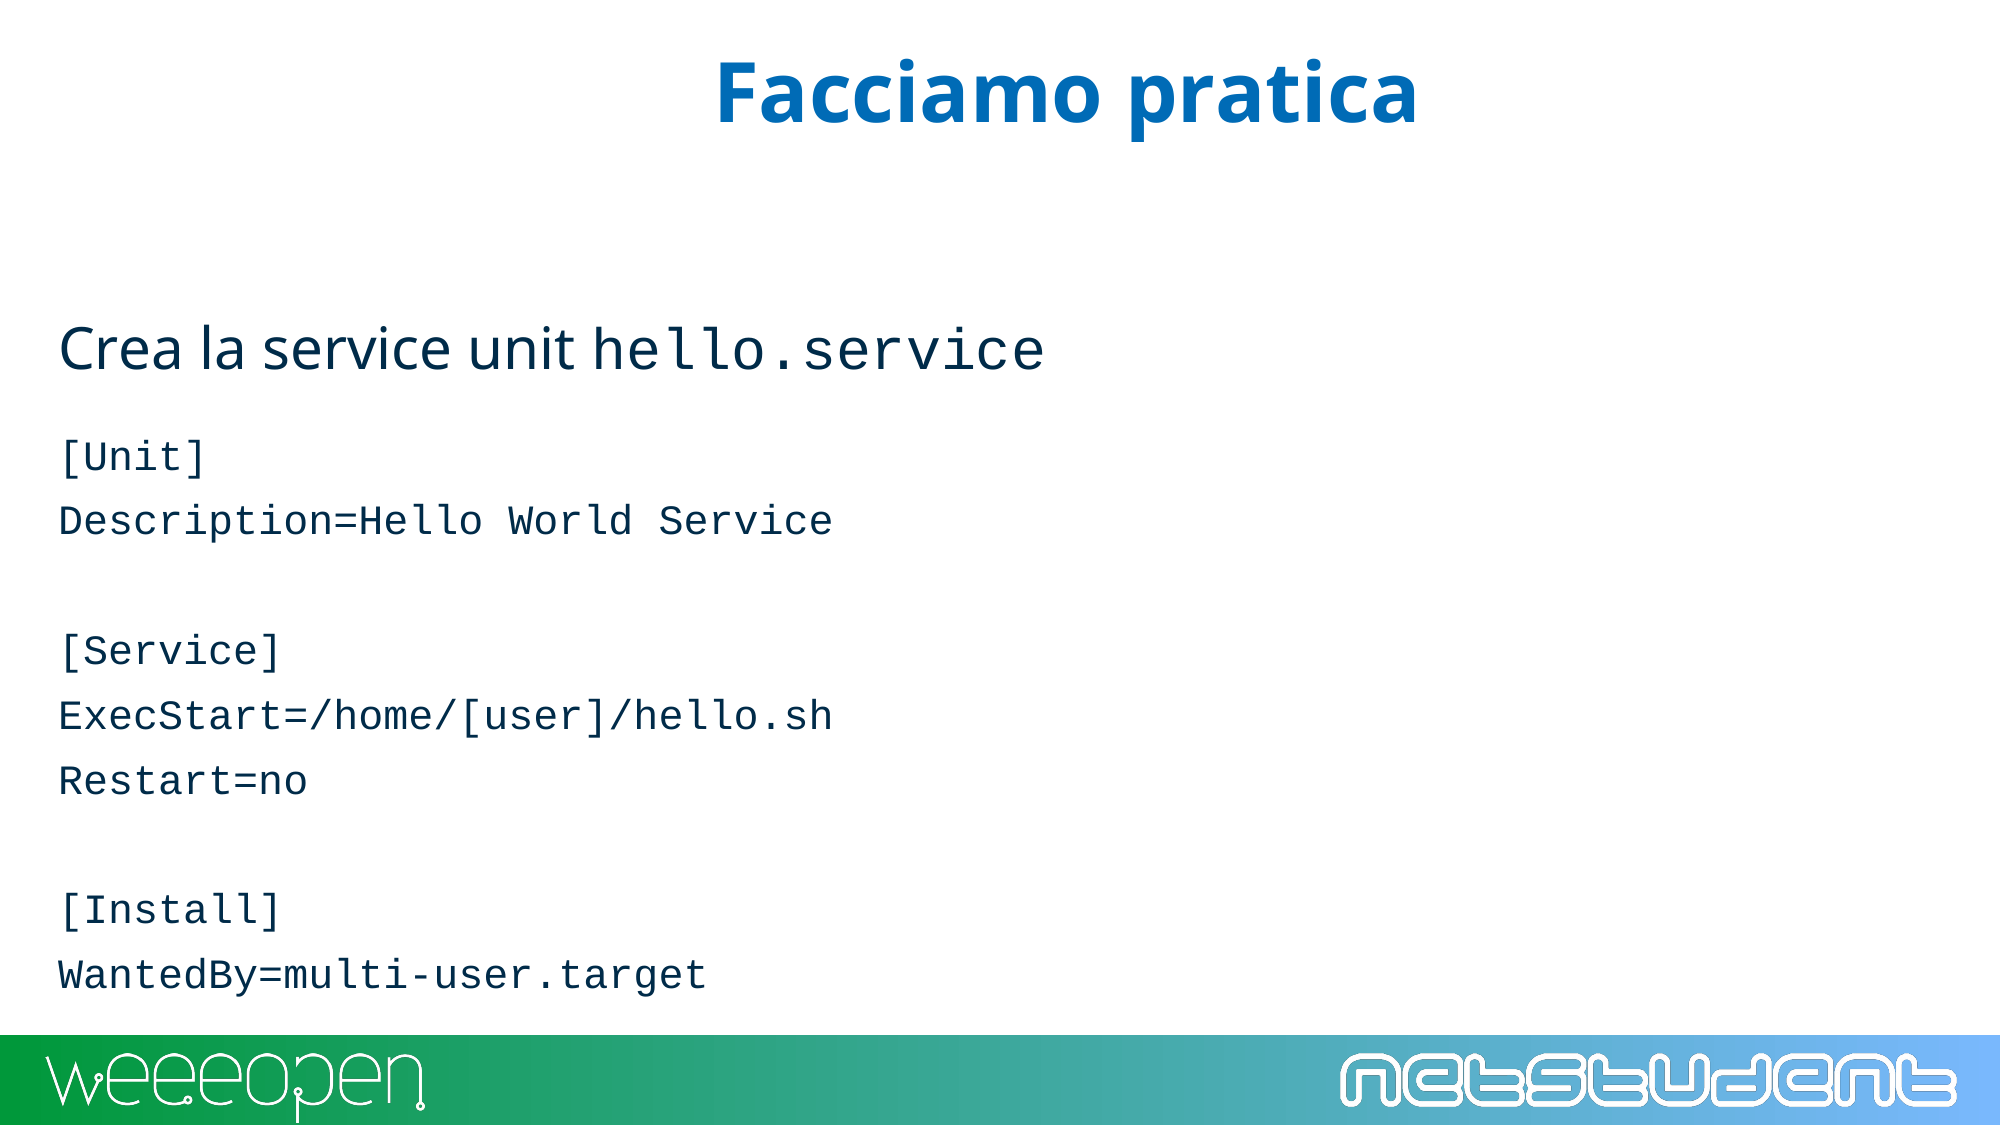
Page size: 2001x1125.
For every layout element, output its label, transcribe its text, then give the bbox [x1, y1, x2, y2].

text_box [Service] [58, 629, 284, 678]
text_box [Install] [58, 889, 284, 937]
text_box Facciamo pratica [713, 33, 1287, 139]
picture [1340, 1053, 1957, 1107]
text_box WantedBy=multi-user.target [58, 953, 710, 1002]
picture [45, 1053, 425, 1123]
text_box Description=Hello World Service [58, 500, 836, 548]
text_box Restart=no [58, 759, 309, 807]
text_box Crea la service unit hello.service [58, 307, 940, 385]
text_box [Unit] [58, 435, 209, 483]
text_box [0, 0, 2000, 1125]
text_box ExecStart=/home/[user]/hello.sh [58, 694, 836, 743]
